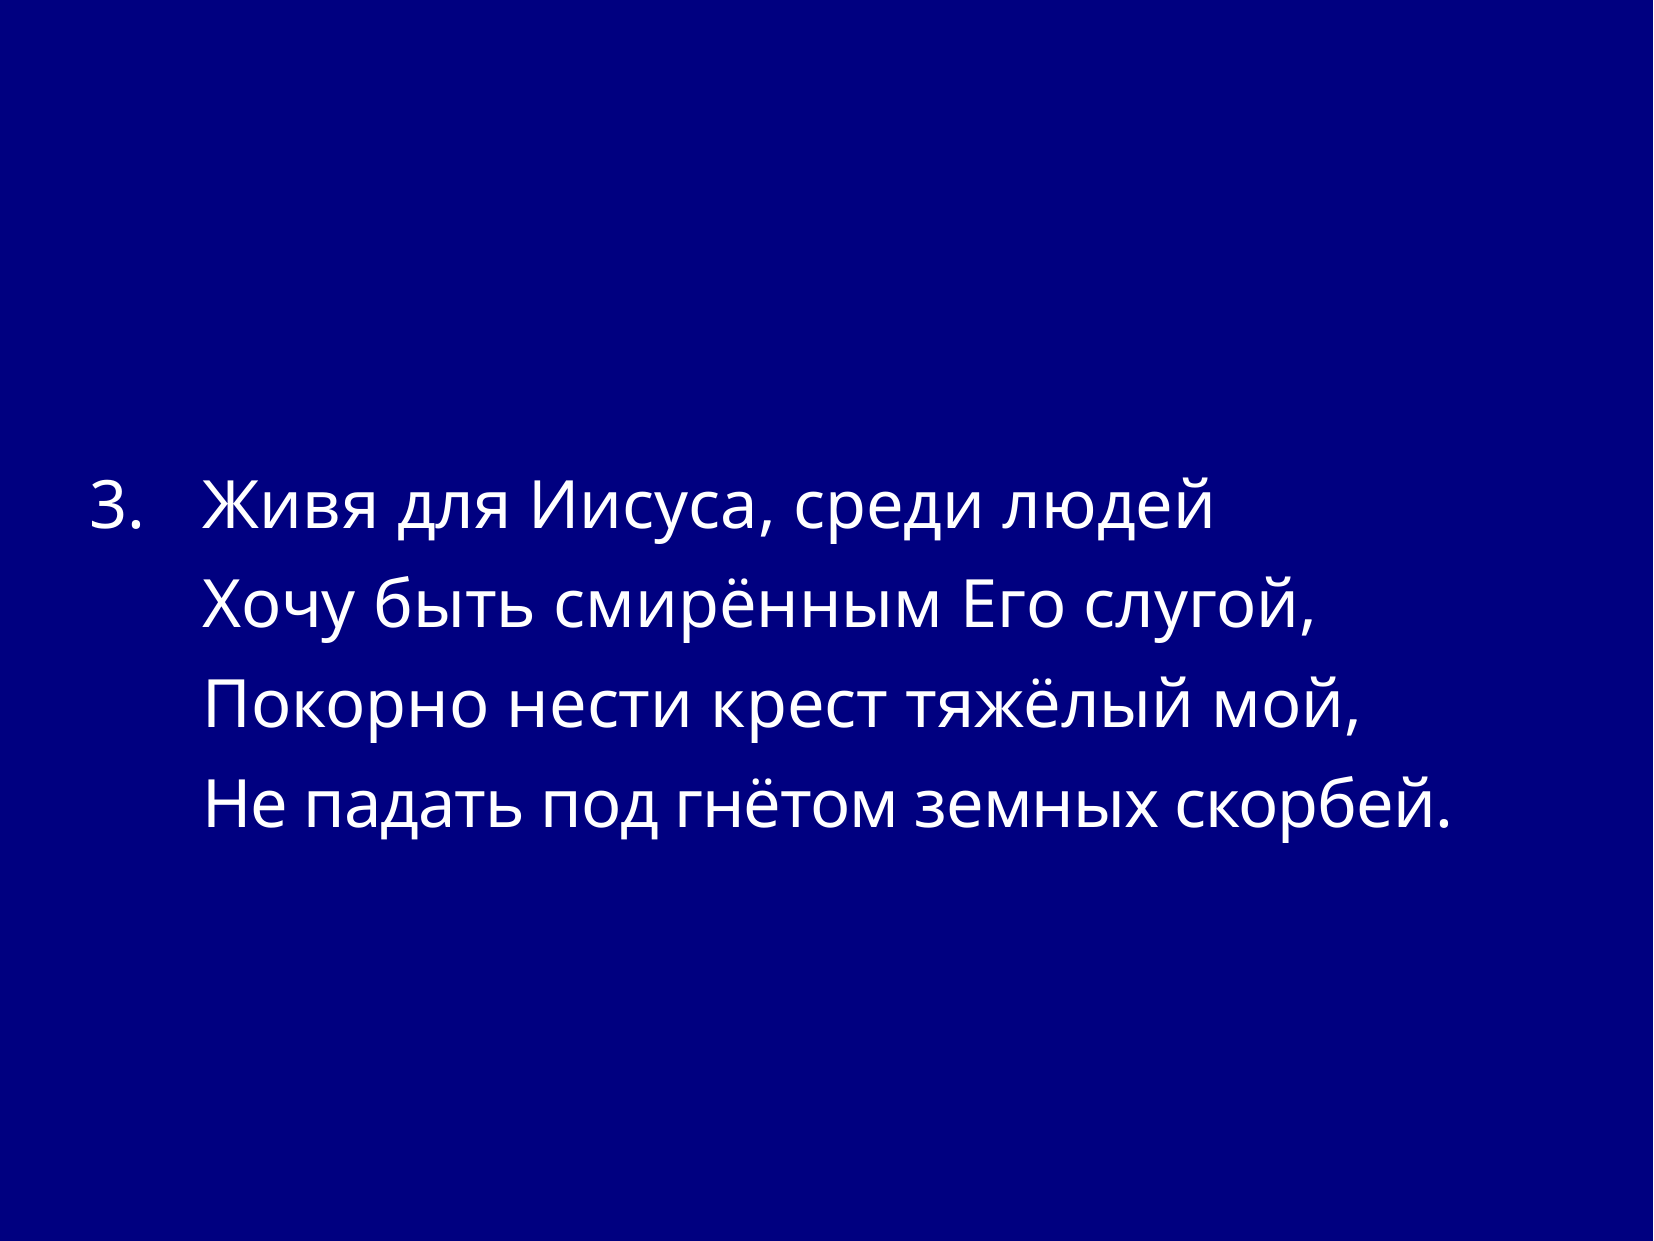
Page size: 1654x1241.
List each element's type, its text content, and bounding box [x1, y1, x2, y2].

text_box 3. Живя для Иисуса, среди людей Хочу быть смирённым Его слугой, Покорно нести крест тяжёлый мой, Не падать под гнётом земных скорбей. [75, 150, 1651, 1163]
